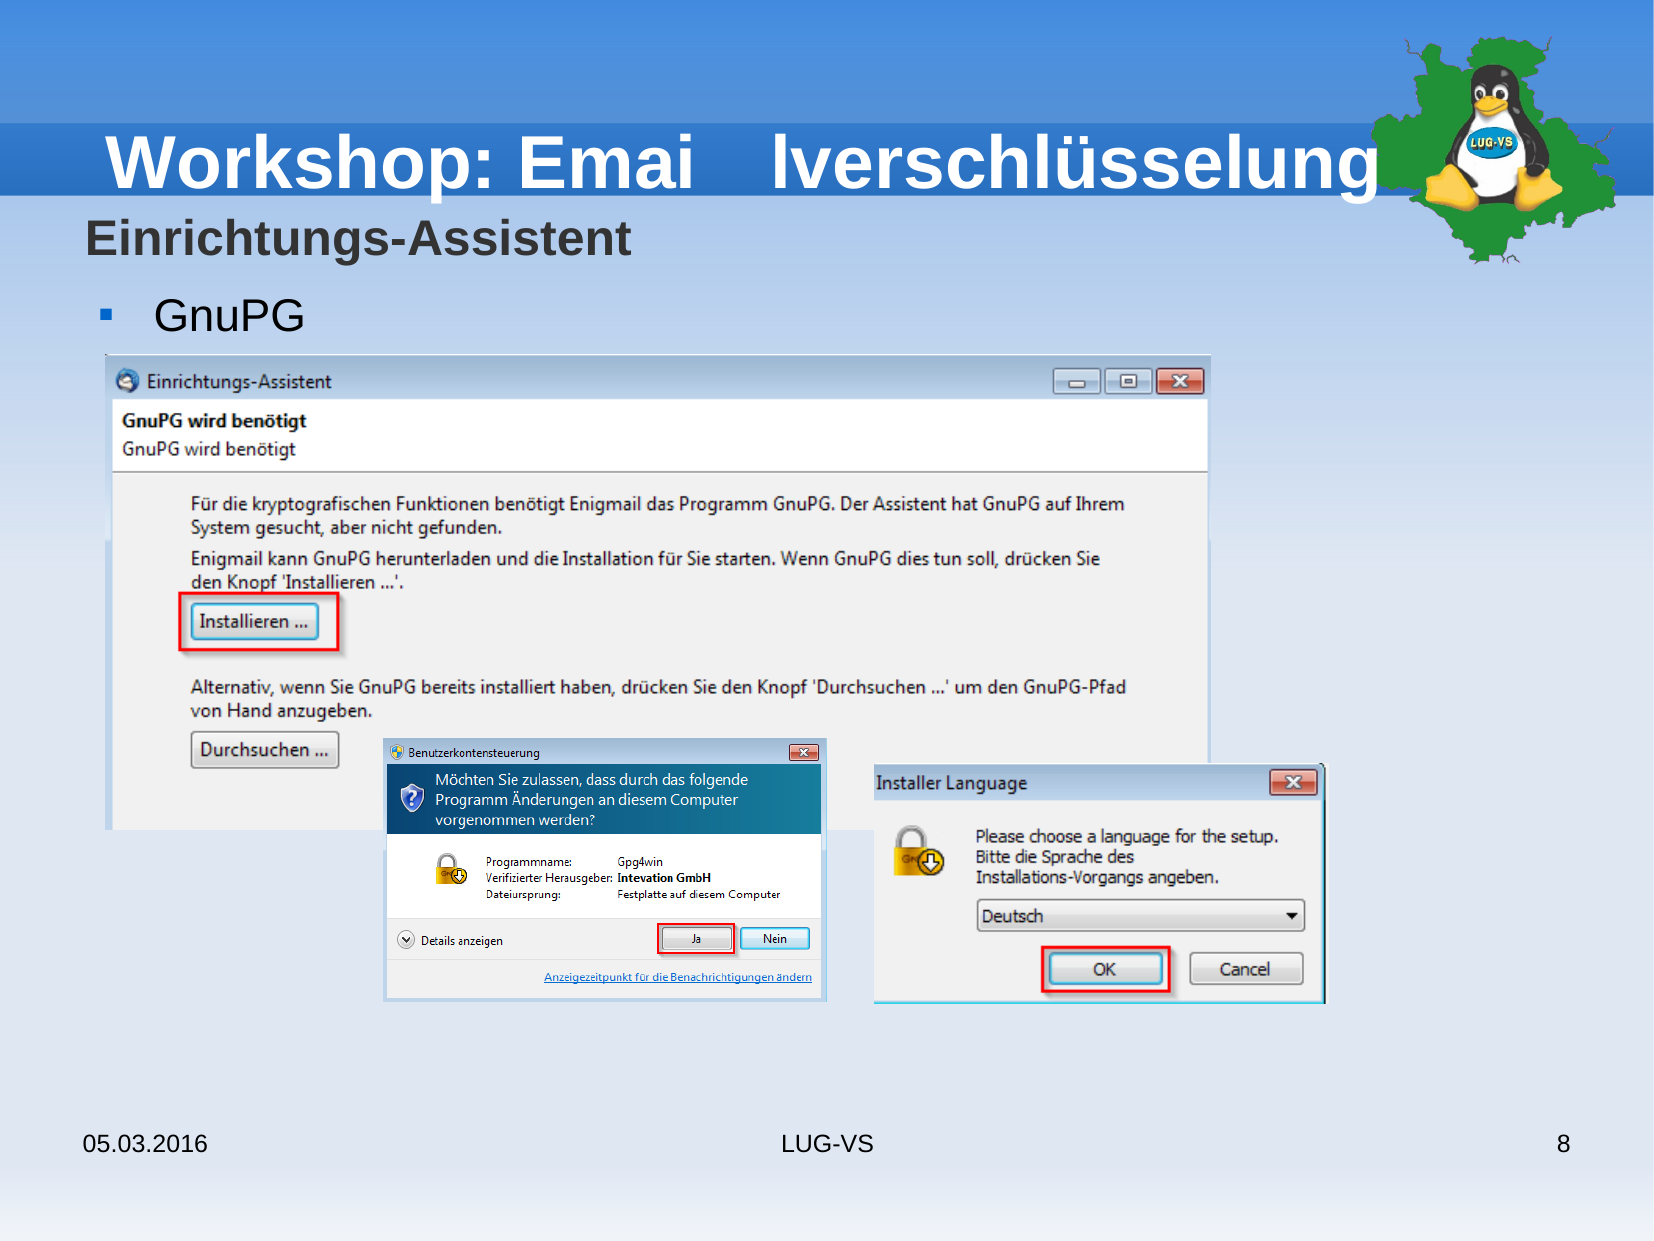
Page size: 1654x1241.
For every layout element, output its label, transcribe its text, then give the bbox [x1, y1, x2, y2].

picture [1489, 137, 1512, 149]
text_box Einrichtungs-Assistent [14, 209, 1418, 267]
list GnuPG [82, 290, 1571, 1109]
picture [0, 0, 1654, 1241]
title Workshop: Emai lverschlüsselung [0, 59, 1489, 267]
